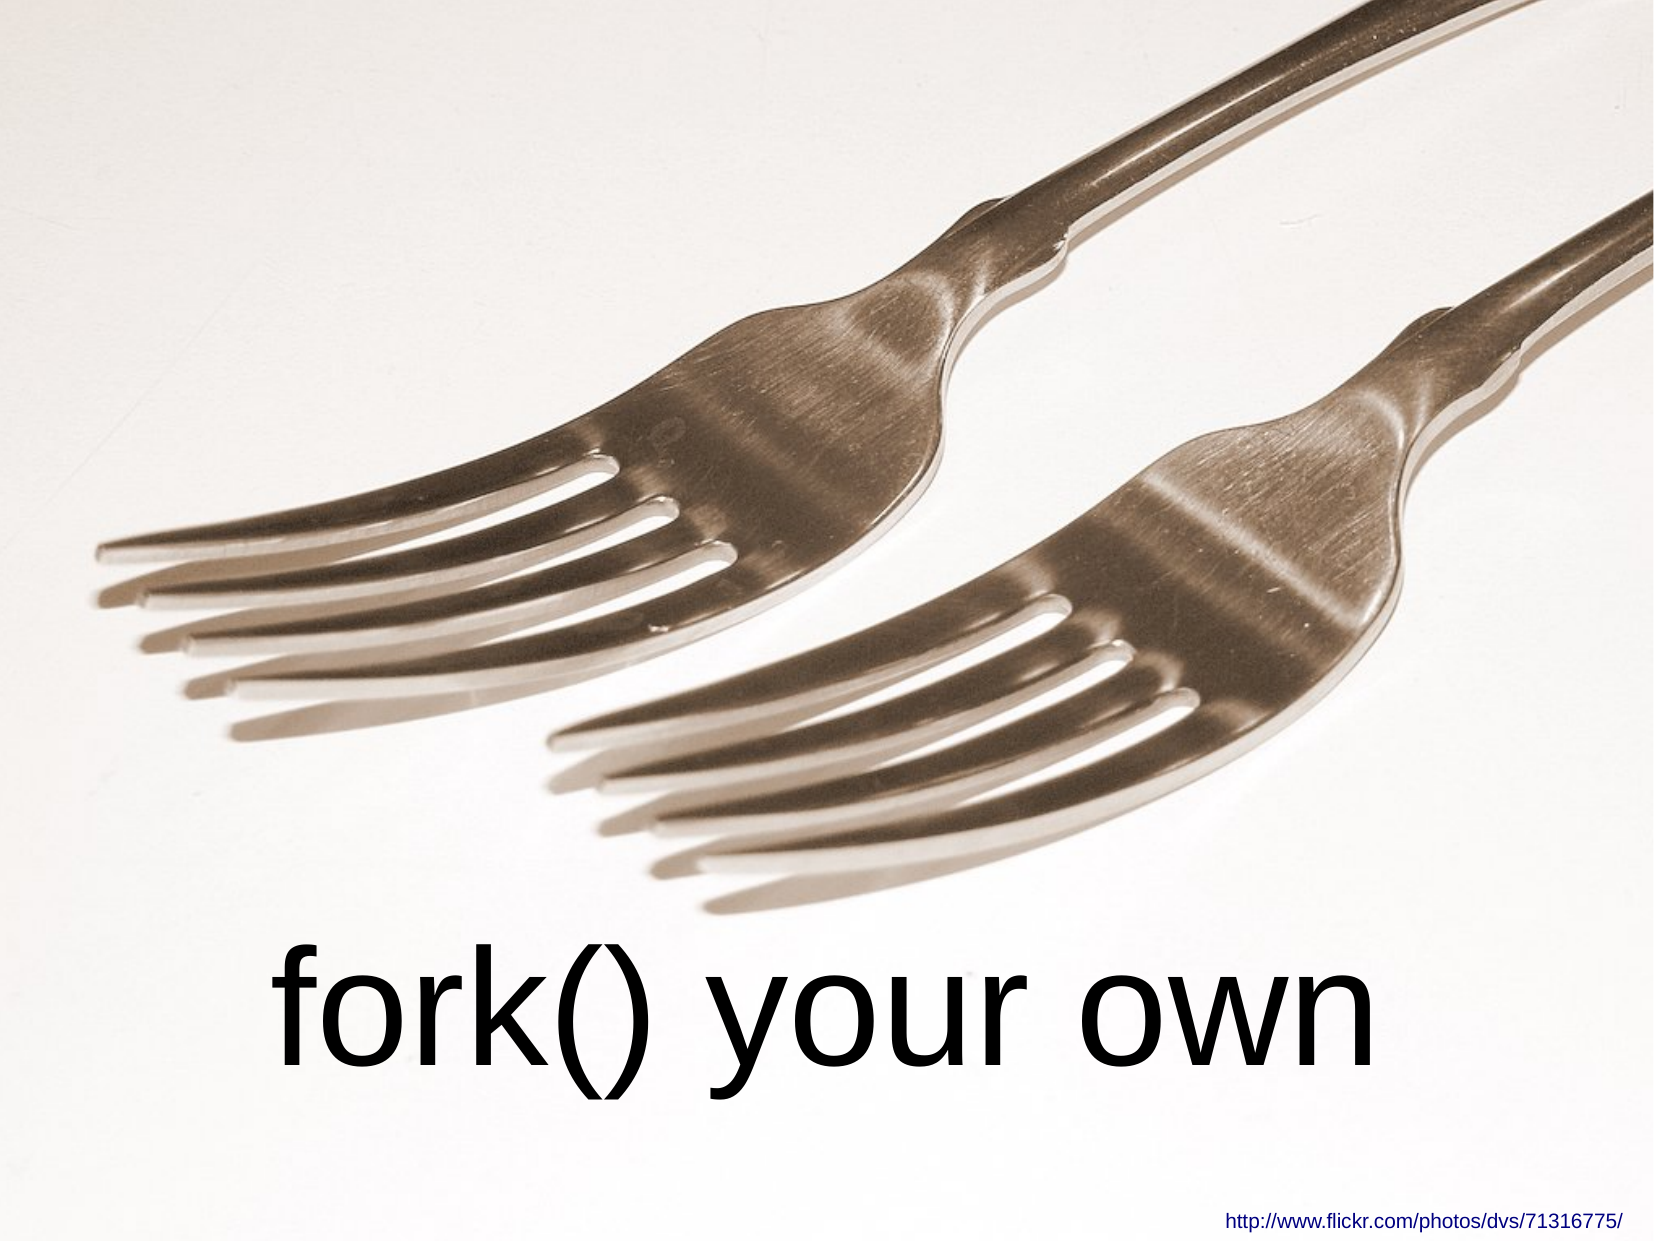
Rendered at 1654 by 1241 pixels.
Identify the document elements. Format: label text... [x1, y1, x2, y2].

picture [0, 0, 1654, 903]
text_box http://www.flickr.com/photos/dvs/71316775/ [1210, 1202, 1638, 1241]
title fork() your own [0, 903, 1654, 1111]
picture [0, 1111, 1654, 1241]
